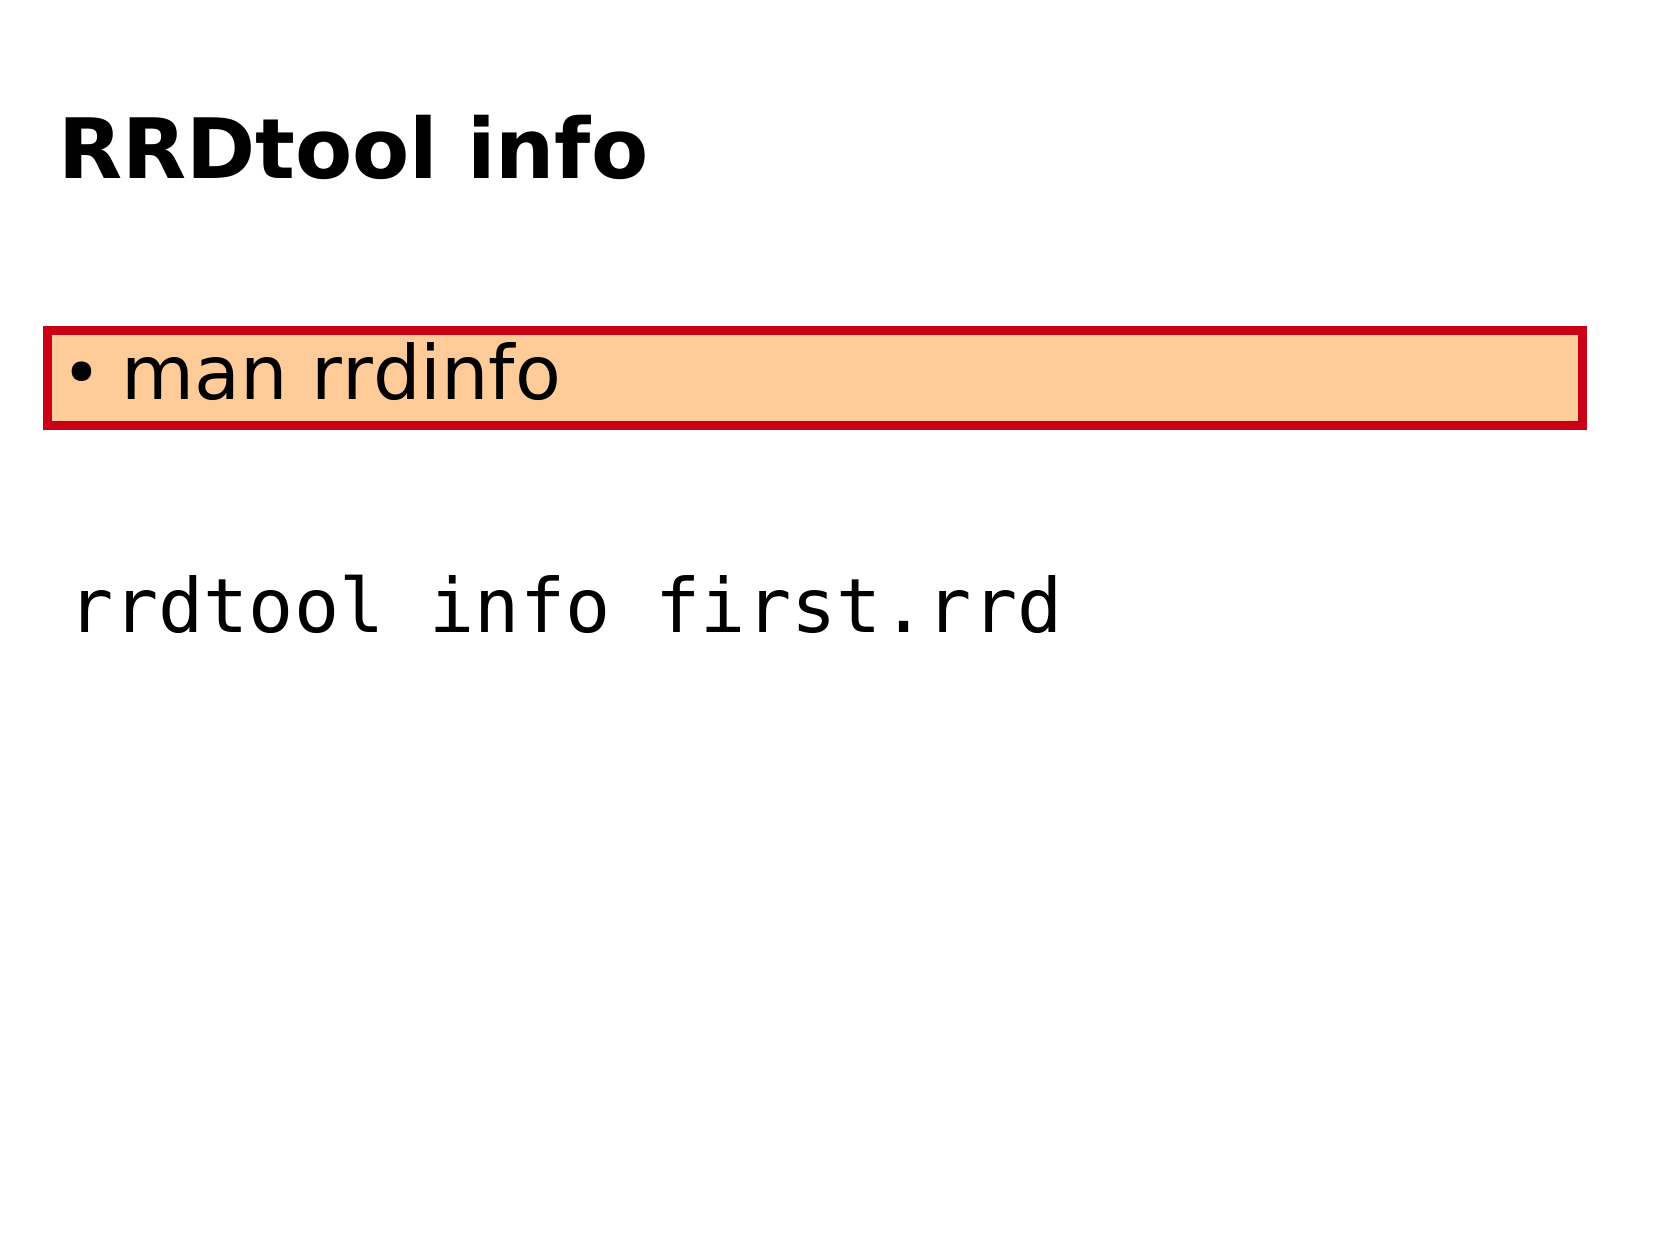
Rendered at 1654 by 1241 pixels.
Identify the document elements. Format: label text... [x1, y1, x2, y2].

title RRDtool info [59, 75, 1607, 225]
text_box [1571, 330, 1583, 426]
list man rrdinfo rrdtool info first.rrd [50, 329, 1571, 1099]
